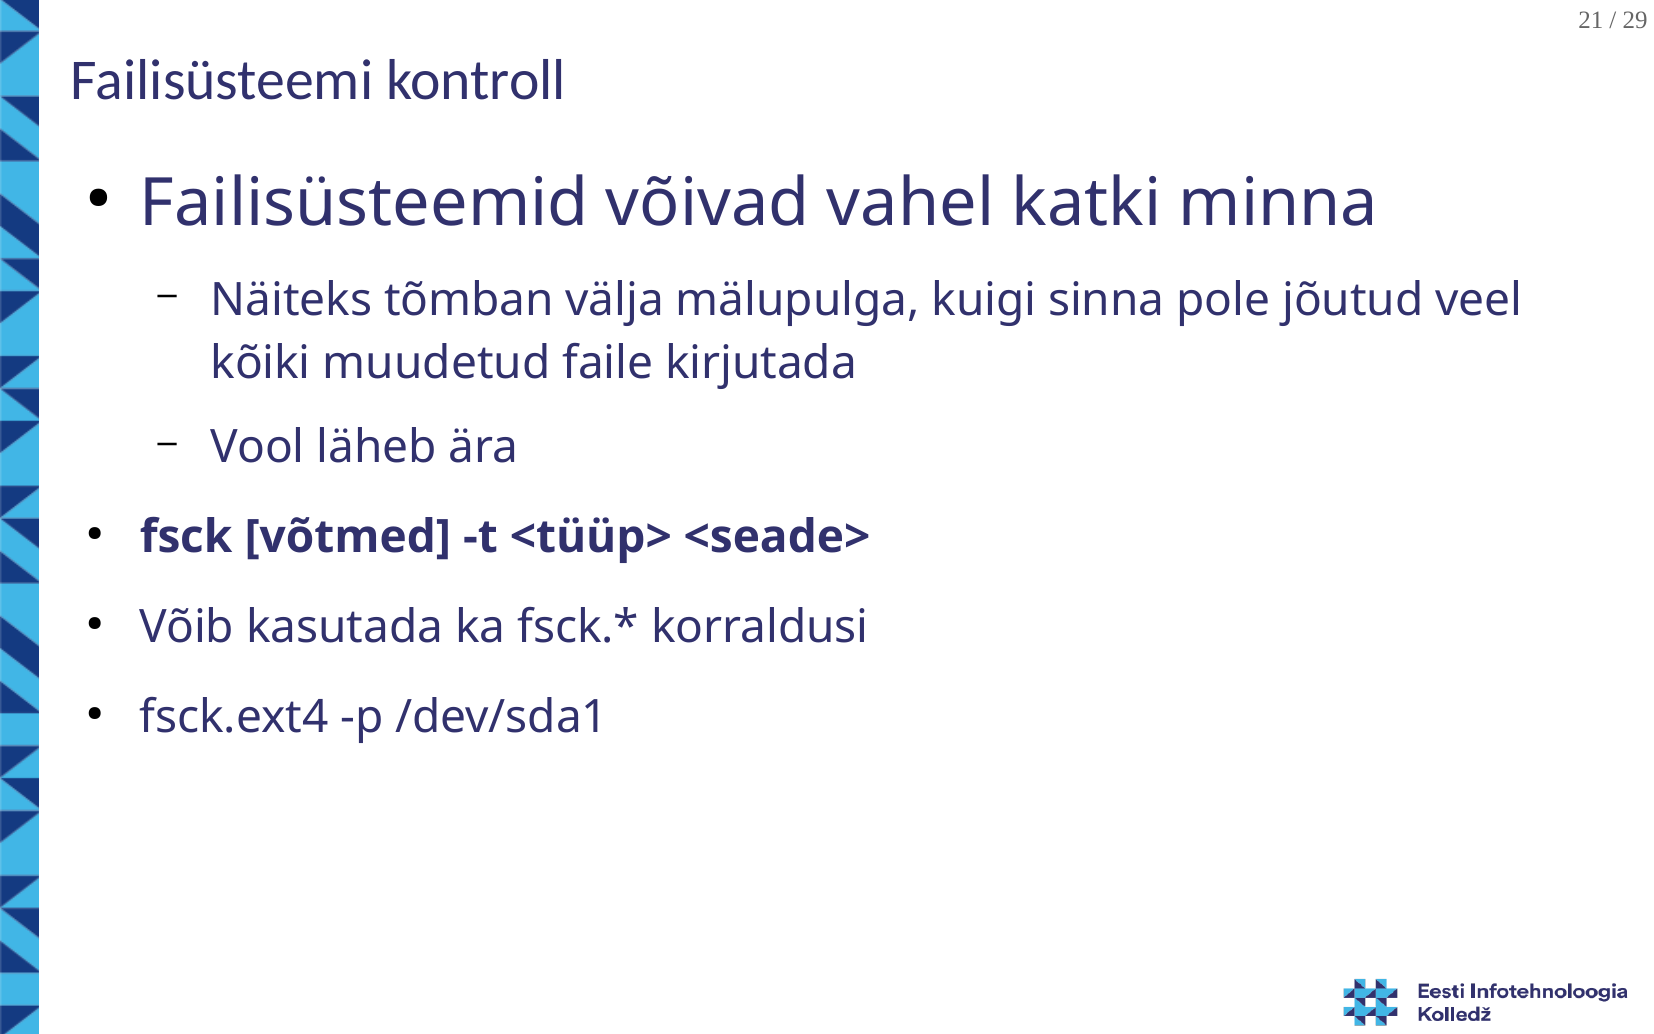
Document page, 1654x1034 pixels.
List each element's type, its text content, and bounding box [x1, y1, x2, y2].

title Failisüsteemi kontroll [70, 41, 1630, 130]
list Failisüsteemid võivad vahel katki minna Näiteks tõmban välja mälupulga, kuigi sinna pole jõutud veel kõiki muudetud faile kirjutada Vool läheb ära fsck [võtmed] -t <tüüp> <seade> Võib kasutada ka fsck.* korraldusi fsck.ext4 -p /dev/sda1 [68, 153, 1630, 957]
